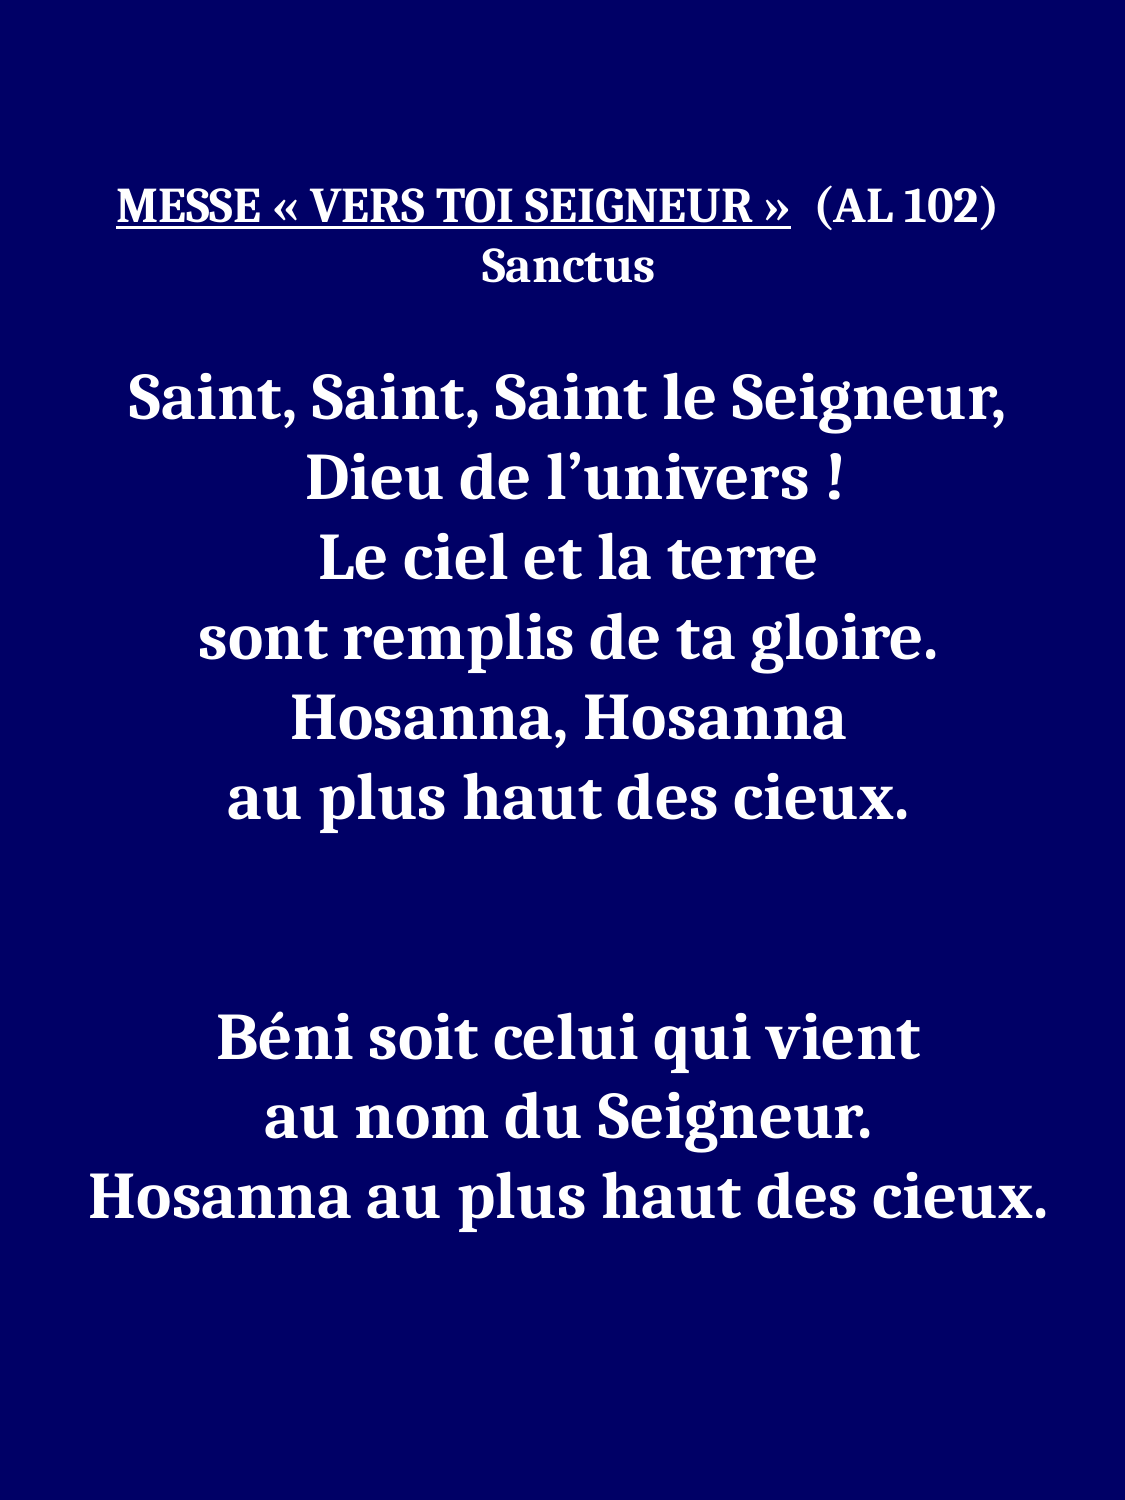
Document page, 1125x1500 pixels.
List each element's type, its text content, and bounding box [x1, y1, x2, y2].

text_box MESSE « VERS TOI SEIGNEUR » (AL 102) Sanctus Saint, Saint, Saint le Seigneur, Dieu de l’univers ! Le ciel et la terre sont remplis de ta gloire. Hosanna, Hosanna au plus haut des cieux. Béni soit celui qui vient au nom du Seigneur. Hosanna au plus haut des cieux. [27, 165, 1111, 1240]
